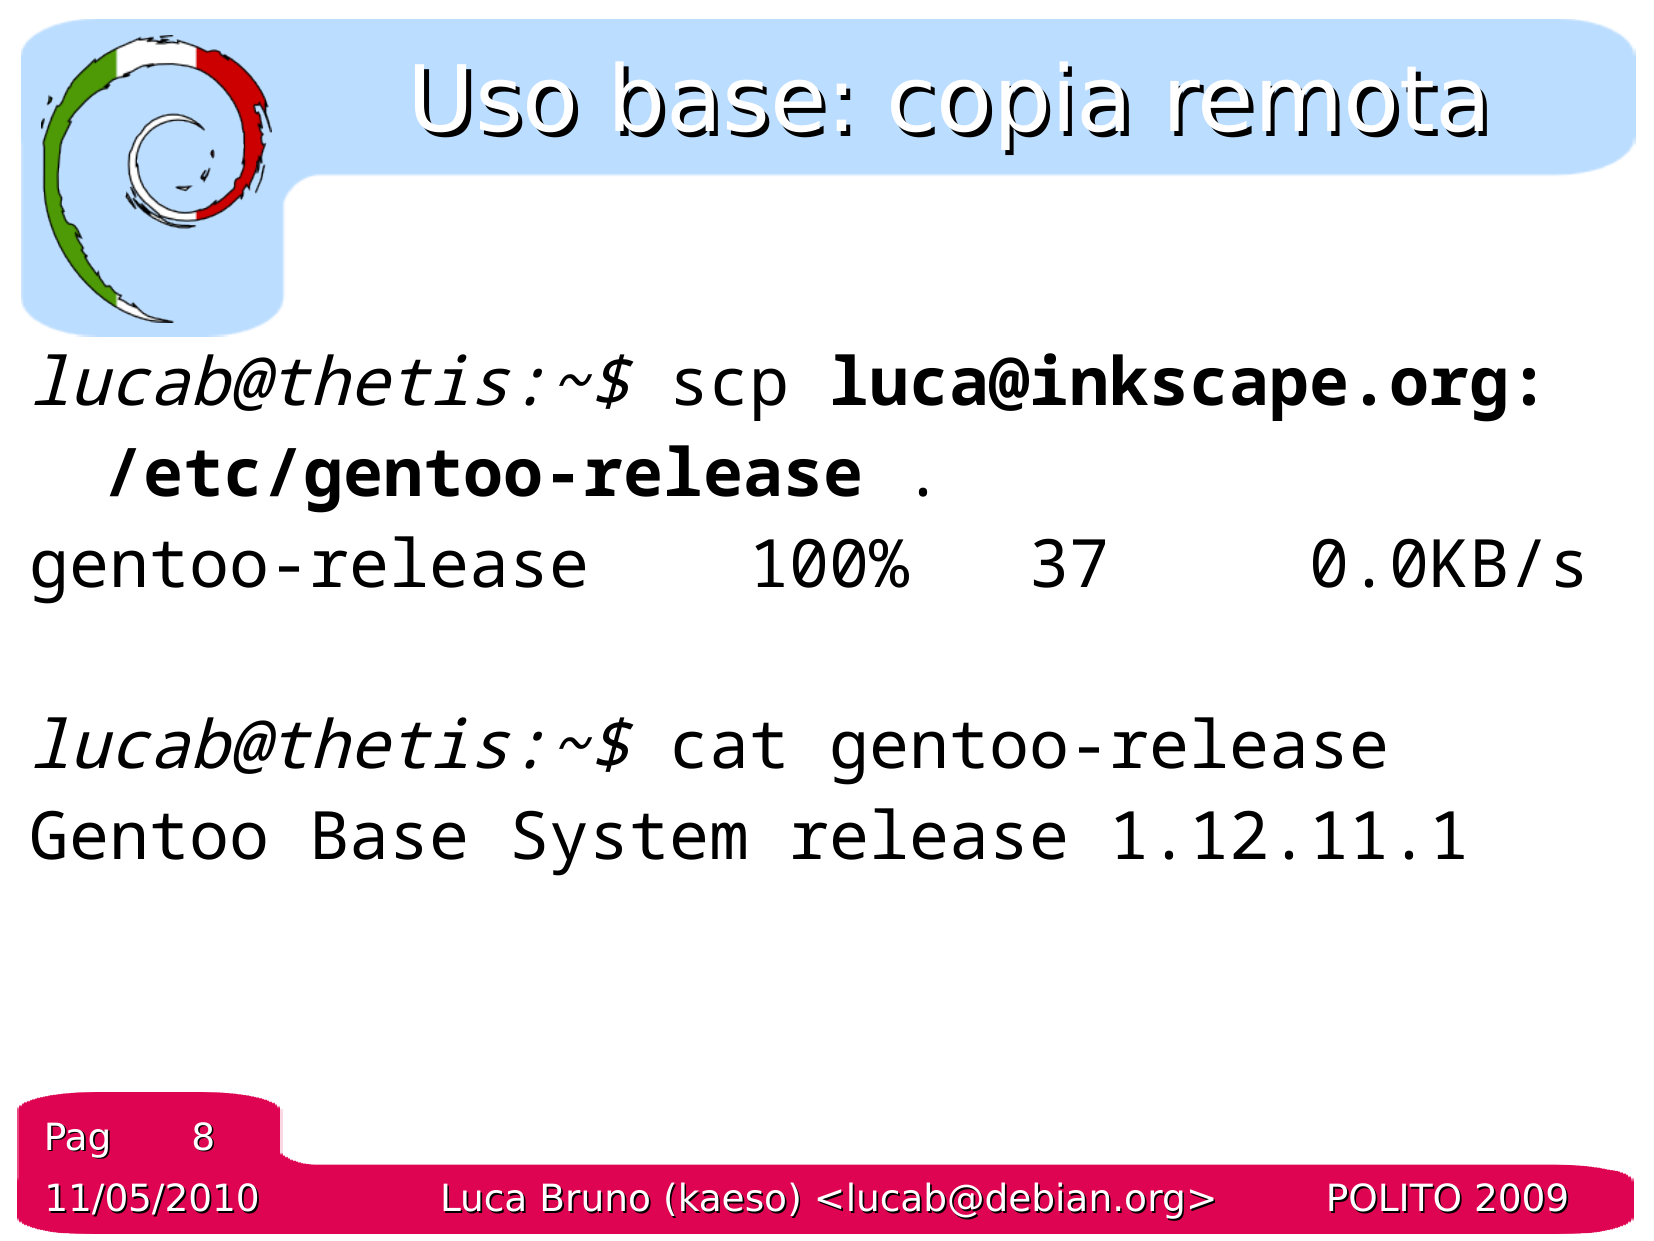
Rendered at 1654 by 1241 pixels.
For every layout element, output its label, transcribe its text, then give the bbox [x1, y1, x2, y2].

text_box Luca Bruno (kaeso) <lucab@debian.org> POLITO 2009 [425, 1169, 1585, 1241]
subtitle lucab@thetis:~$ scp luca@inkscape.org: /etc/gentoo-release . gentoo-release 100% 37 0.0KB/s lucab@thetis:~$ cat gentoo-release Gentoo Base System release 1.12.11.1 [29, 307, 1625, 1075]
title Uso base: copia remota [265, 3, 1636, 196]
text_box 11/05/2010 [29, 1182, 284, 1241]
picture [17, 1092, 1634, 1234]
picture [21, 19, 1636, 337]
text_box Pag <numero> [29, 1108, 415, 1182]
